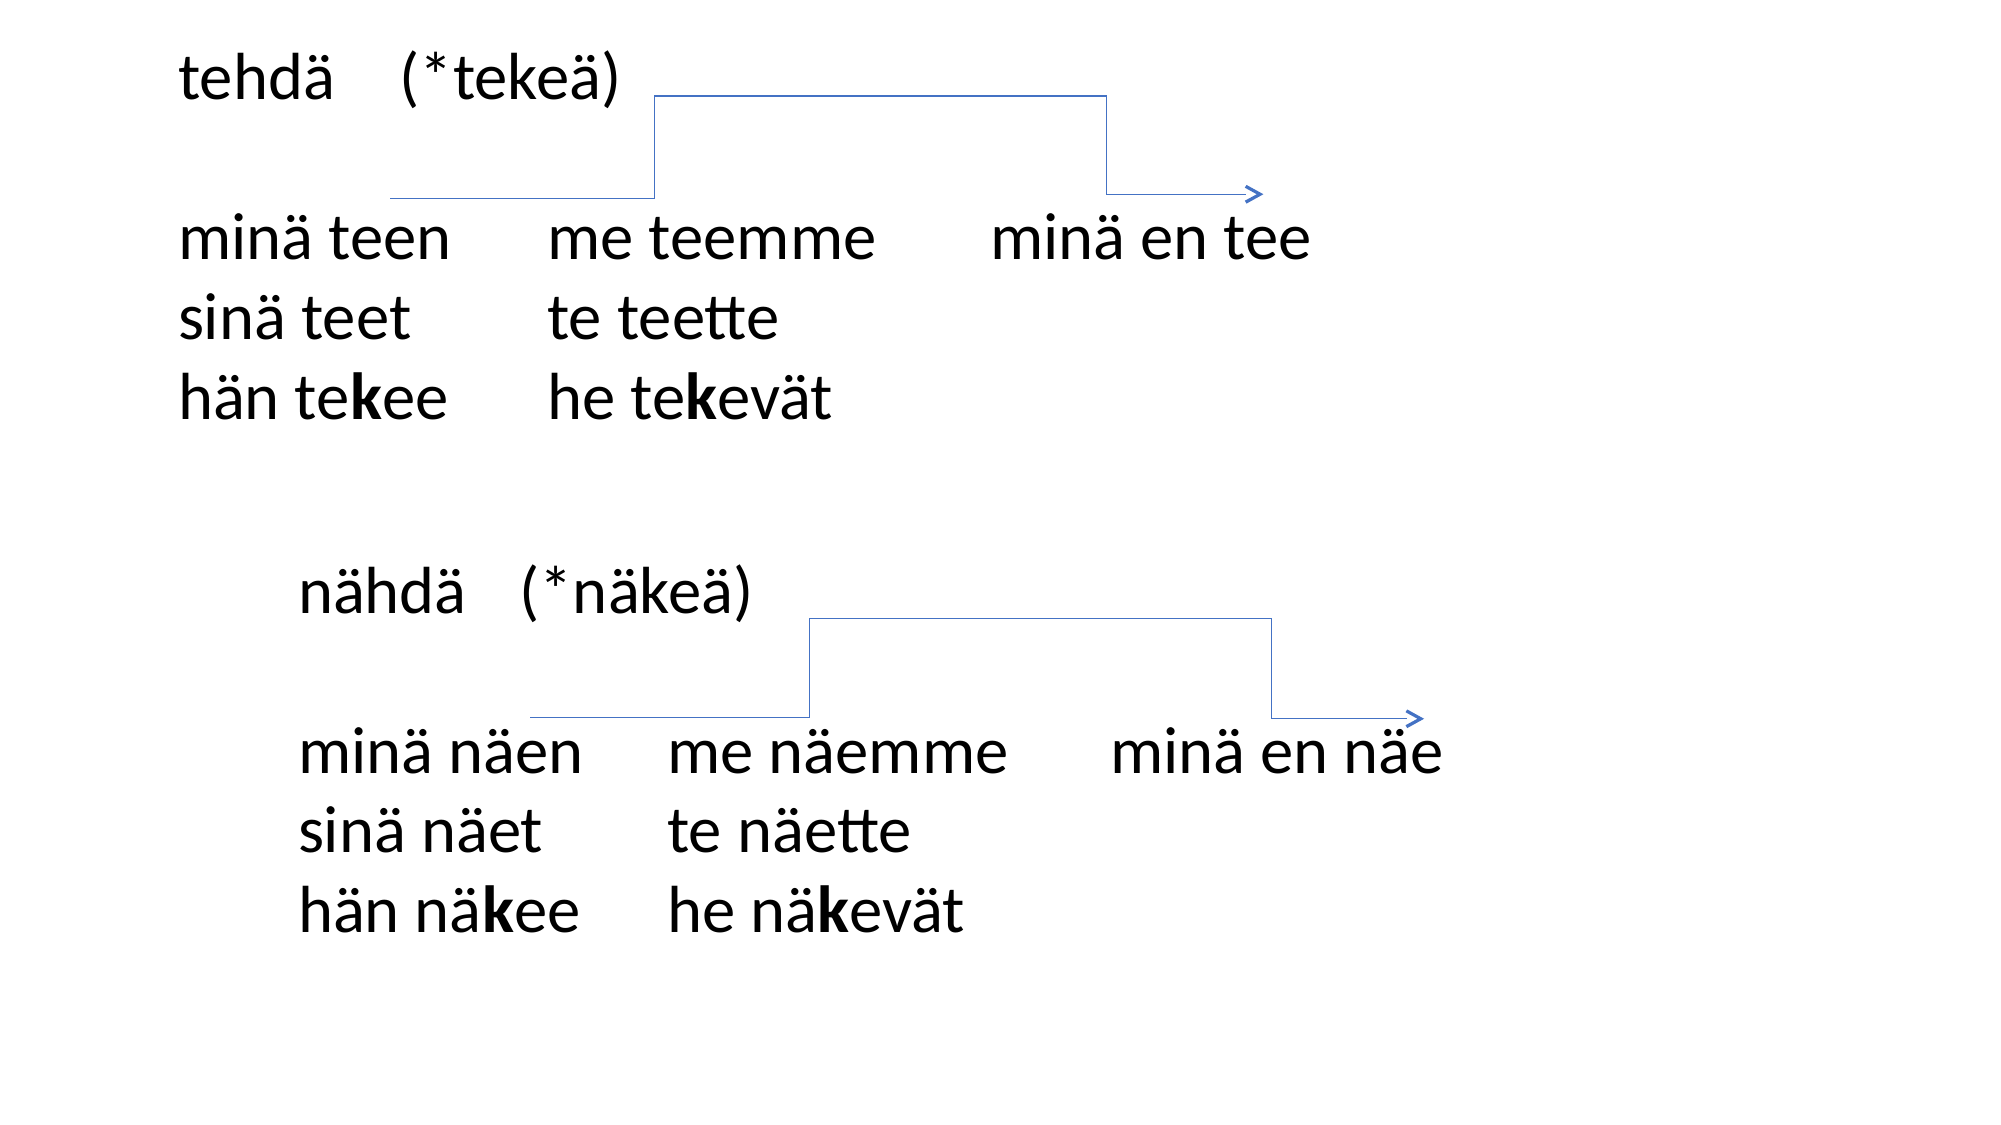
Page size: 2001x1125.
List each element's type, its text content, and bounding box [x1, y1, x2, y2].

text_box nähdä (*näkeä) minä näen me näemme minä en näe sinä näet te näette hän näkee he näkevät [283, 538, 1786, 954]
text_box tehdä (*tekeä) minä teen me teemme minä en tee sinä teet te teette hän tekee he tekevät [163, 25, 1633, 441]
